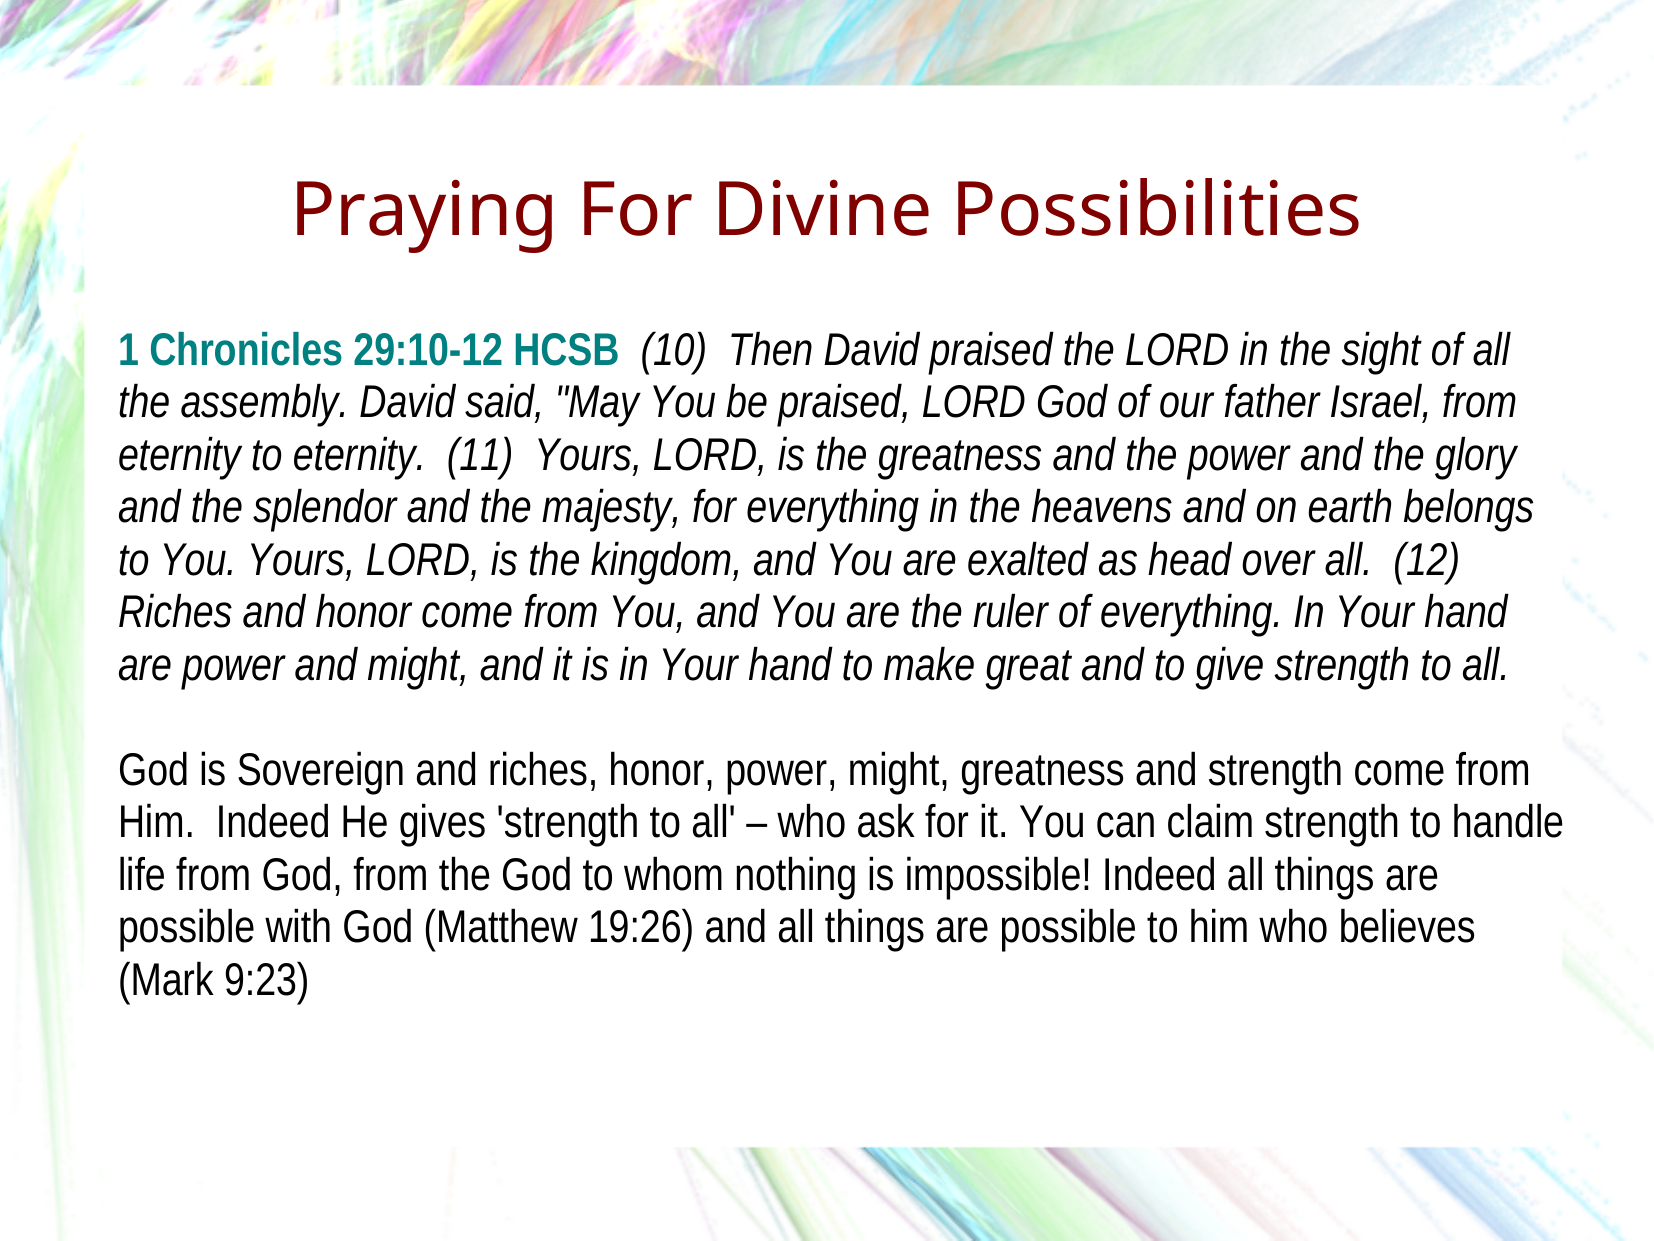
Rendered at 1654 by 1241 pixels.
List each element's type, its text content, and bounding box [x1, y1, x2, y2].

subtitle 1 Chronicles 29:10-12 HCSB (10) Then David praised the LORD in the sight of all the assembly. David said, "May You be praised, LORD God of our father Israel, from eternity to eternity. (11) Yours, LORD, is the greatness and the power and the glory and the splendor and the majesty, for everything in the heavens and on earth belongs to You. Yours, LORD, is the kingdom, and You are exalted as head over all. (12) Riches and honor come from You, and You are the ruler of everything. In Your hand are power and might, and it is in Your hand to make great and to give strength to all. God is Sovereign and riches, honor, power, might, greatness and strength come from Him. Indeed He gives 'strength to all' – who ask for it. You can claim strength to handle life from God, from the God to whom nothing is impossible! Indeed all things are possible with God (Matthew 19:26) and all things are possible to him who believes (Mark 9:23) [118, 327, 1571, 1032]
title Praying For Divine Possibilities [82, 109, 1571, 303]
picture [0, 0, 1654, 1241]
